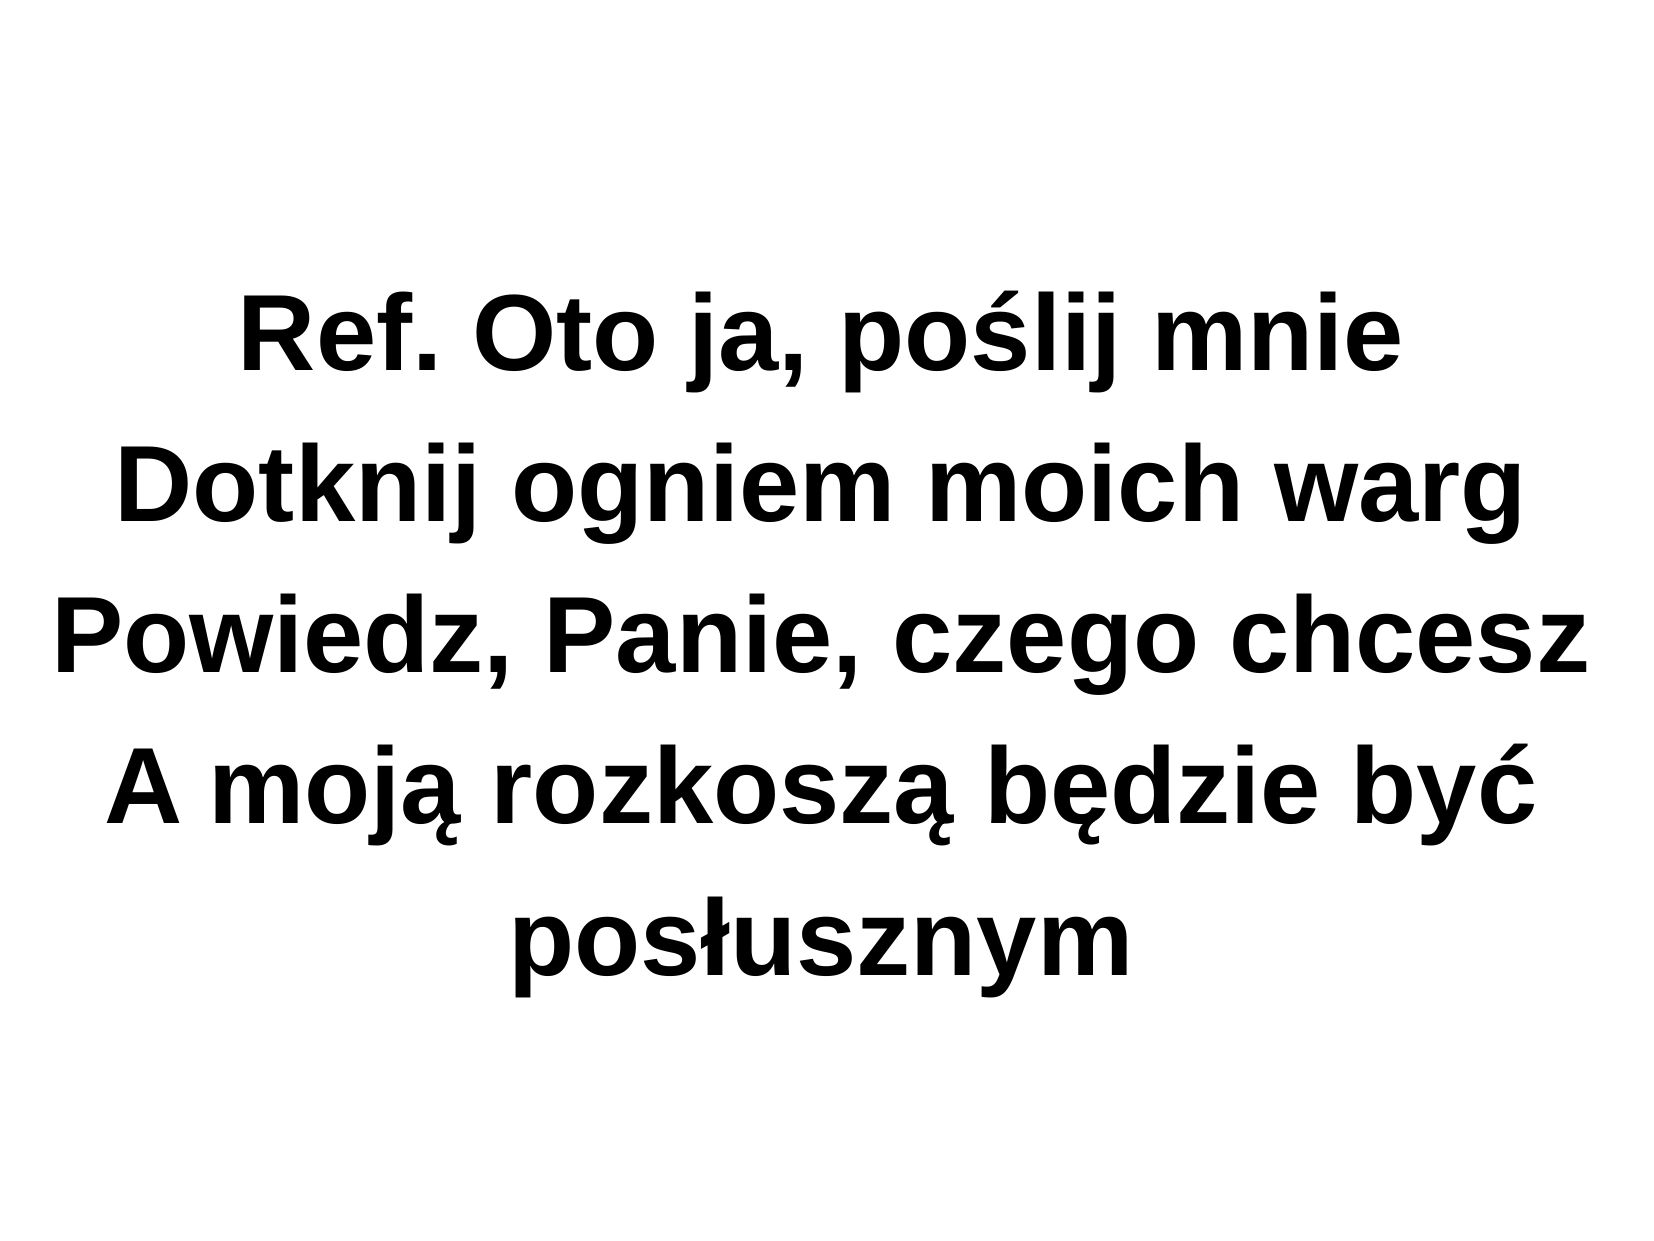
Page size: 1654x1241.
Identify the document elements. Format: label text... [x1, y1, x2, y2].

subtitle Ref. Oto ja, poślij mnie Dotknij ogniem moich warg Powiedz, Panie, czego chcesz A moją rozkoszą będzie być posłusznym [0, 0, 1642, 1241]
